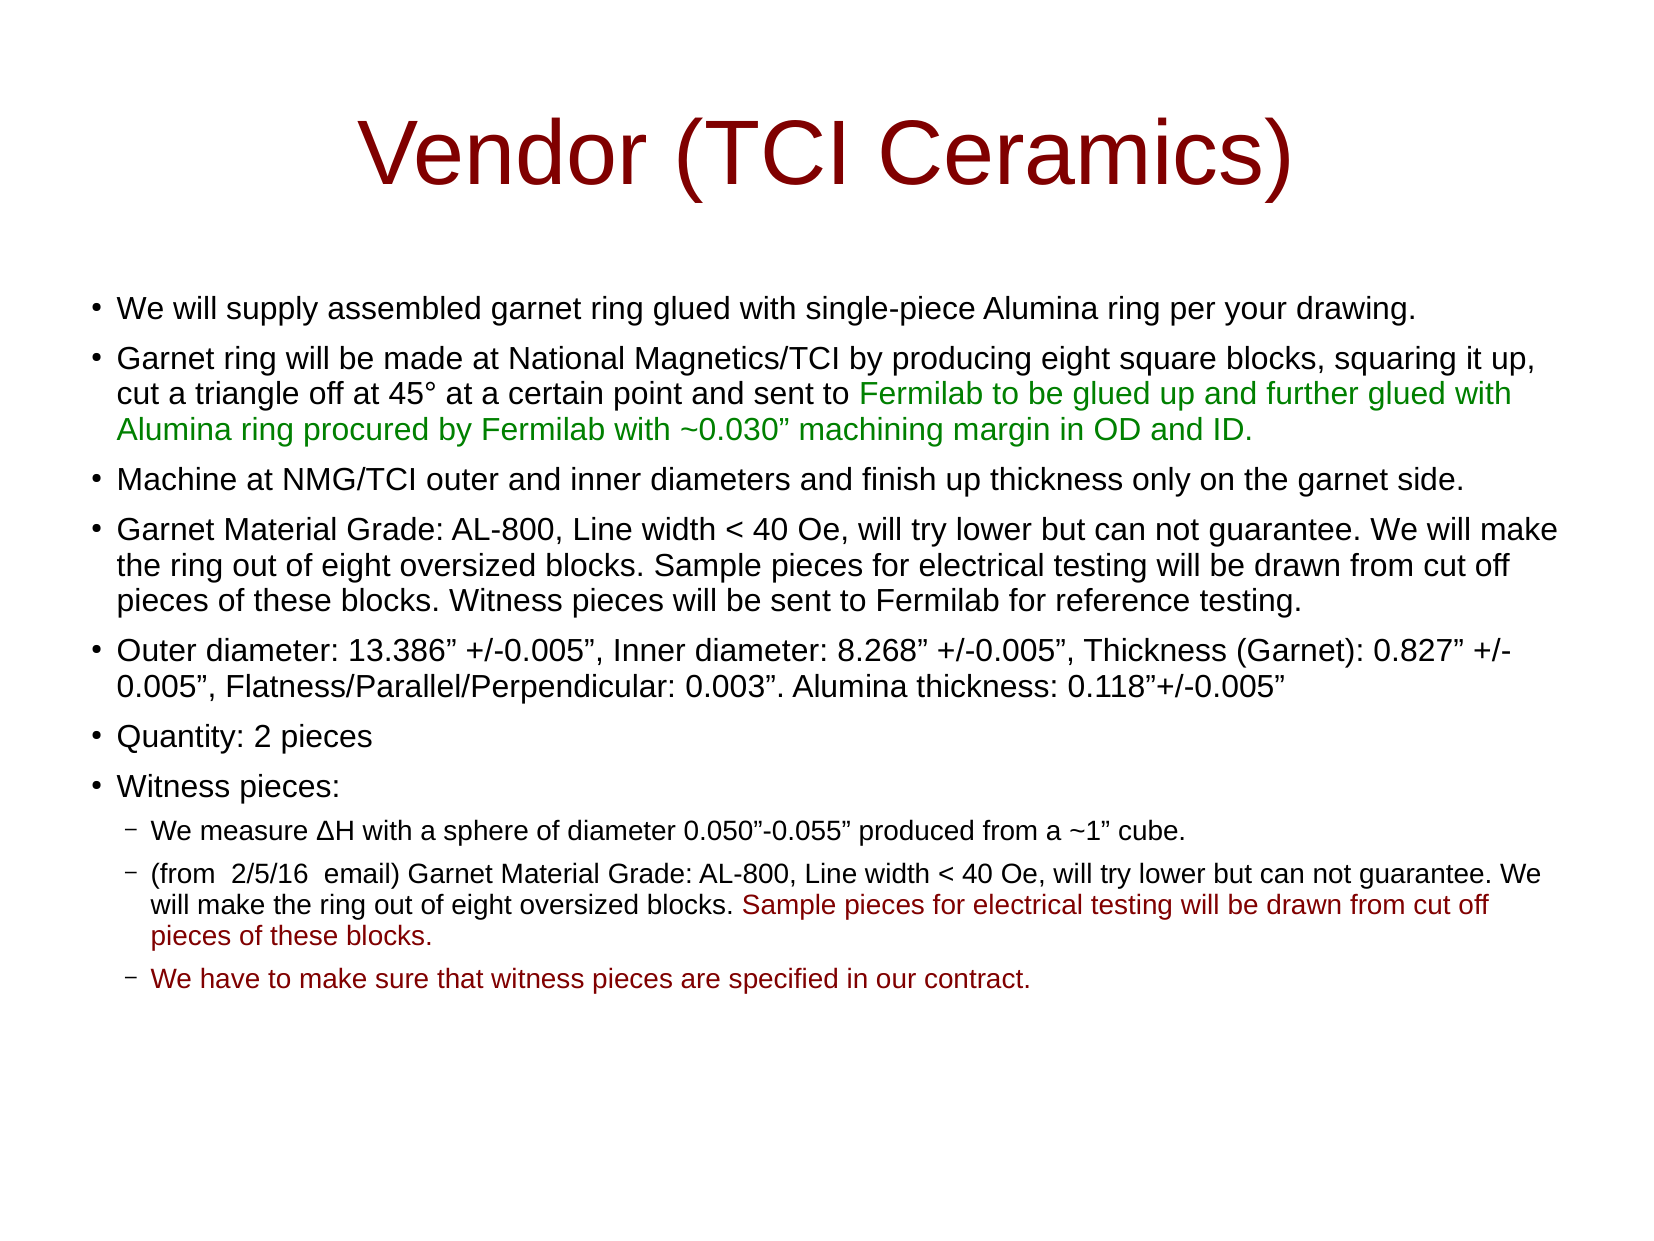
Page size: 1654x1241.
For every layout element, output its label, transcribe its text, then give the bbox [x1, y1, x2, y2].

title Vendor (TCI Ceramics) [82, 49, 1571, 257]
list We will supply assembled garnet ring glued with single-piece Alumina ring per your drawing. Garnet ring will be made at National Magnetics/TCI by producing eight square blocks, squaring it up, cut a triangle off at 45° at a certain point and sent to Fermilab to be glued up and further glued with Alumina ring procured by Fermilab with ~0.030” machining margin in OD and ID. Machine at NMG/TCI outer and inner diameters and finish up thickness only on the garnet side. Garnet Material Grade: AL-800, Line width < 40 Oe, will try lower but can not guarantee. We will make the ring out of eight oversized blocks. Sample pieces for electrical testing will be drawn from cut off pieces of these blocks. Witness pieces will be sent to Fermilab for reference testing. Outer diameter: 13.386” +/-0.005”, Inner diameter: 8.268” +/-0.005”, Thickness (Garnet): 0.827” +/-0.005”, Flatness/Parallel/Perpendicular: 0.003”. Alumina thickness: 0.118”+/-0.005” Quantity: 2 pieces Witness pieces: We measure ΔH with a sphere of diameter 0.050”-0.055” produced from a ~1” cube. (from 2/5/16 email) Garnet Material Grade: AL-800, Line width < 40 Oe, will try lower but can not guarantee. We will make the ring out of eight oversized blocks. Sample pieces for electrical testing will be drawn from cut off pieces of these blocks. We have to make sure that witness pieces are specified in our contract. [82, 290, 1571, 1010]
